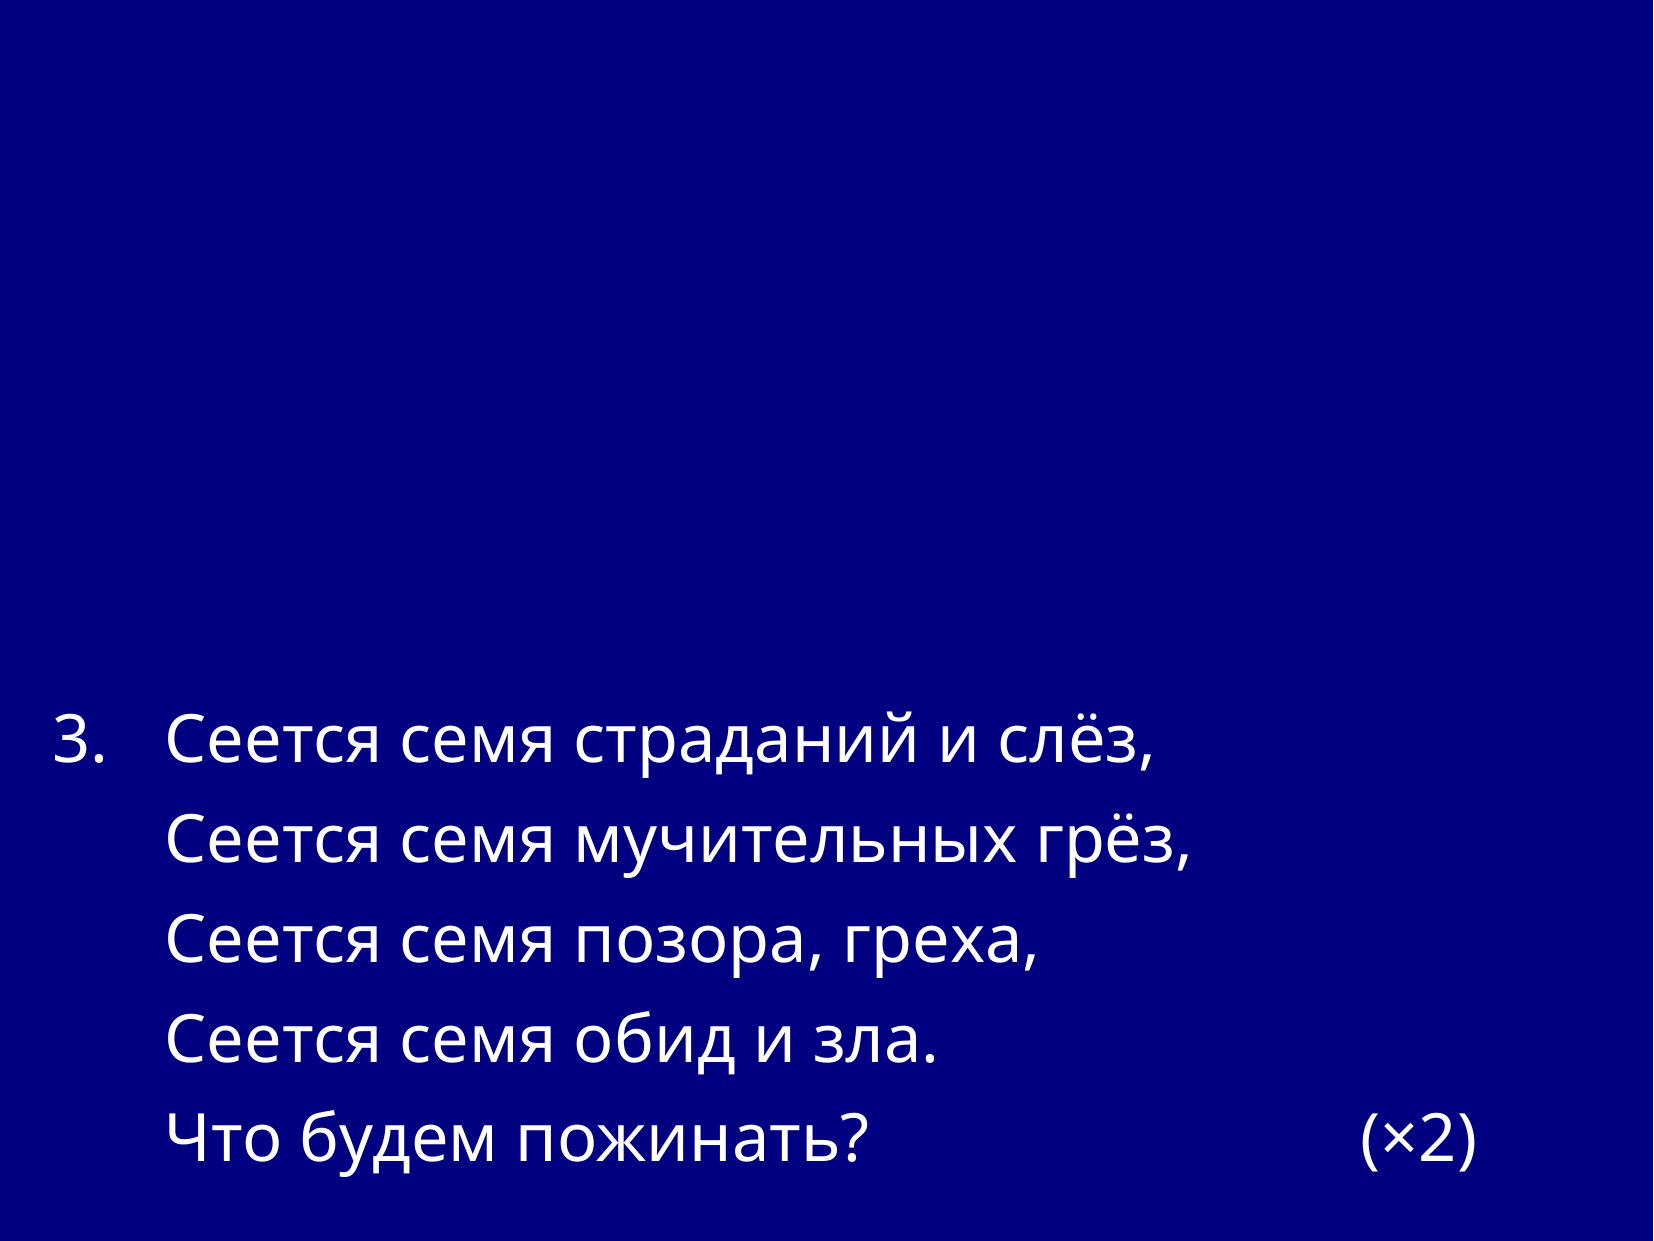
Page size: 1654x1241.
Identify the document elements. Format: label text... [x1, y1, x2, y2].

text_box 3. Сеется семя страданий и слёз, Сеется семя мучительных грёз, Сеется семя позора, греха, Сеется семя обид и зла. Что будем пожинать? (×2) [37, 675, 1576, 1163]
